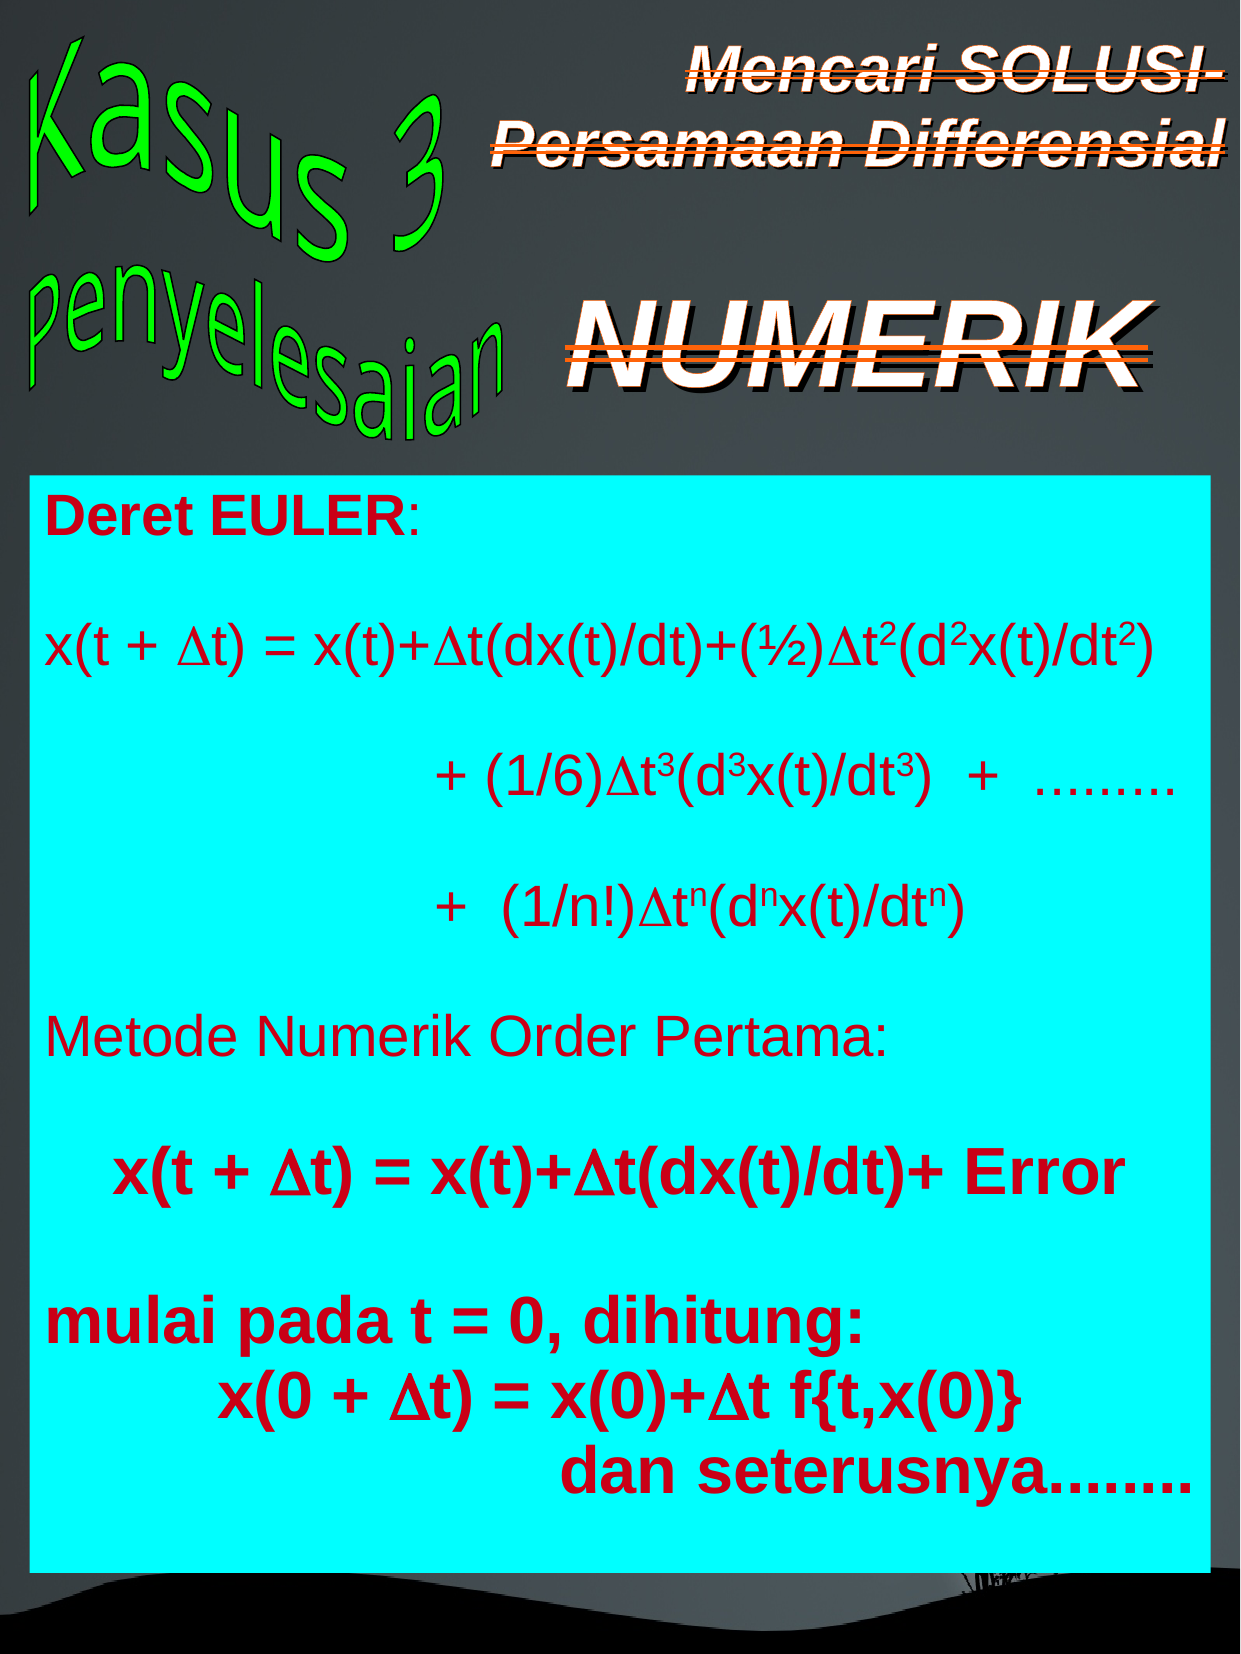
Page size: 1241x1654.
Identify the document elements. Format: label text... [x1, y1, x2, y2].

text_box Penyelesaian [29, 274, 60, 391]
text_box Penyelesaian [161, 270, 205, 381]
text_box Mencari SOLUSI-Persamaan Differensial [354, 23, 1241, 189]
text_box Penyelesaian [67, 272, 104, 352]
text_box Penyelesaian [254, 279, 262, 389]
text_box Penyelesaian [208, 293, 245, 376]
text_box NUMERIK [501, 265, 1211, 421]
text_box Deret EULER: x(t + Dt) = x(t)+Dt(dx(t)/dt)+(½)Dt2(d2x(t)/dt2) + (1/6)Dt3(d3x(t)/dt3) + ......... + (1/n!)Dtn(dnx(t)/dtn) Metode Numerik Order Pertama: x(t + Dt) = x(t)+Dt(dx(t)/dt)+ Error mulai pada t = 0, dihitung: x(0 + Dt) = x(0)+Dt f{t,x(0)} dan seterusnya........ [29, 475, 1211, 1573]
text_box Kasus 3 [227, 108, 281, 242]
text_box Kasus 3 [90, 62, 150, 171]
text_box Kasus 3 [29, 36, 85, 216]
picture [0, 0, 1241, 1654]
text_box Kasus 3 [394, 189, 443, 252]
text_box Kasus 3 [166, 81, 213, 193]
text_box Penyelesaian [354, 361, 392, 440]
text_box Penyelesaian [115, 265, 155, 344]
text_box Penyelesaian [272, 326, 309, 409]
text_box Penyelesaian [424, 354, 461, 436]
text_box Kasus 3 [297, 154, 348, 262]
text_box Penyelesaian [472, 322, 501, 417]
text_box Penyelesaian [405, 365, 414, 440]
text_box Penyelesaian [316, 346, 347, 426]
